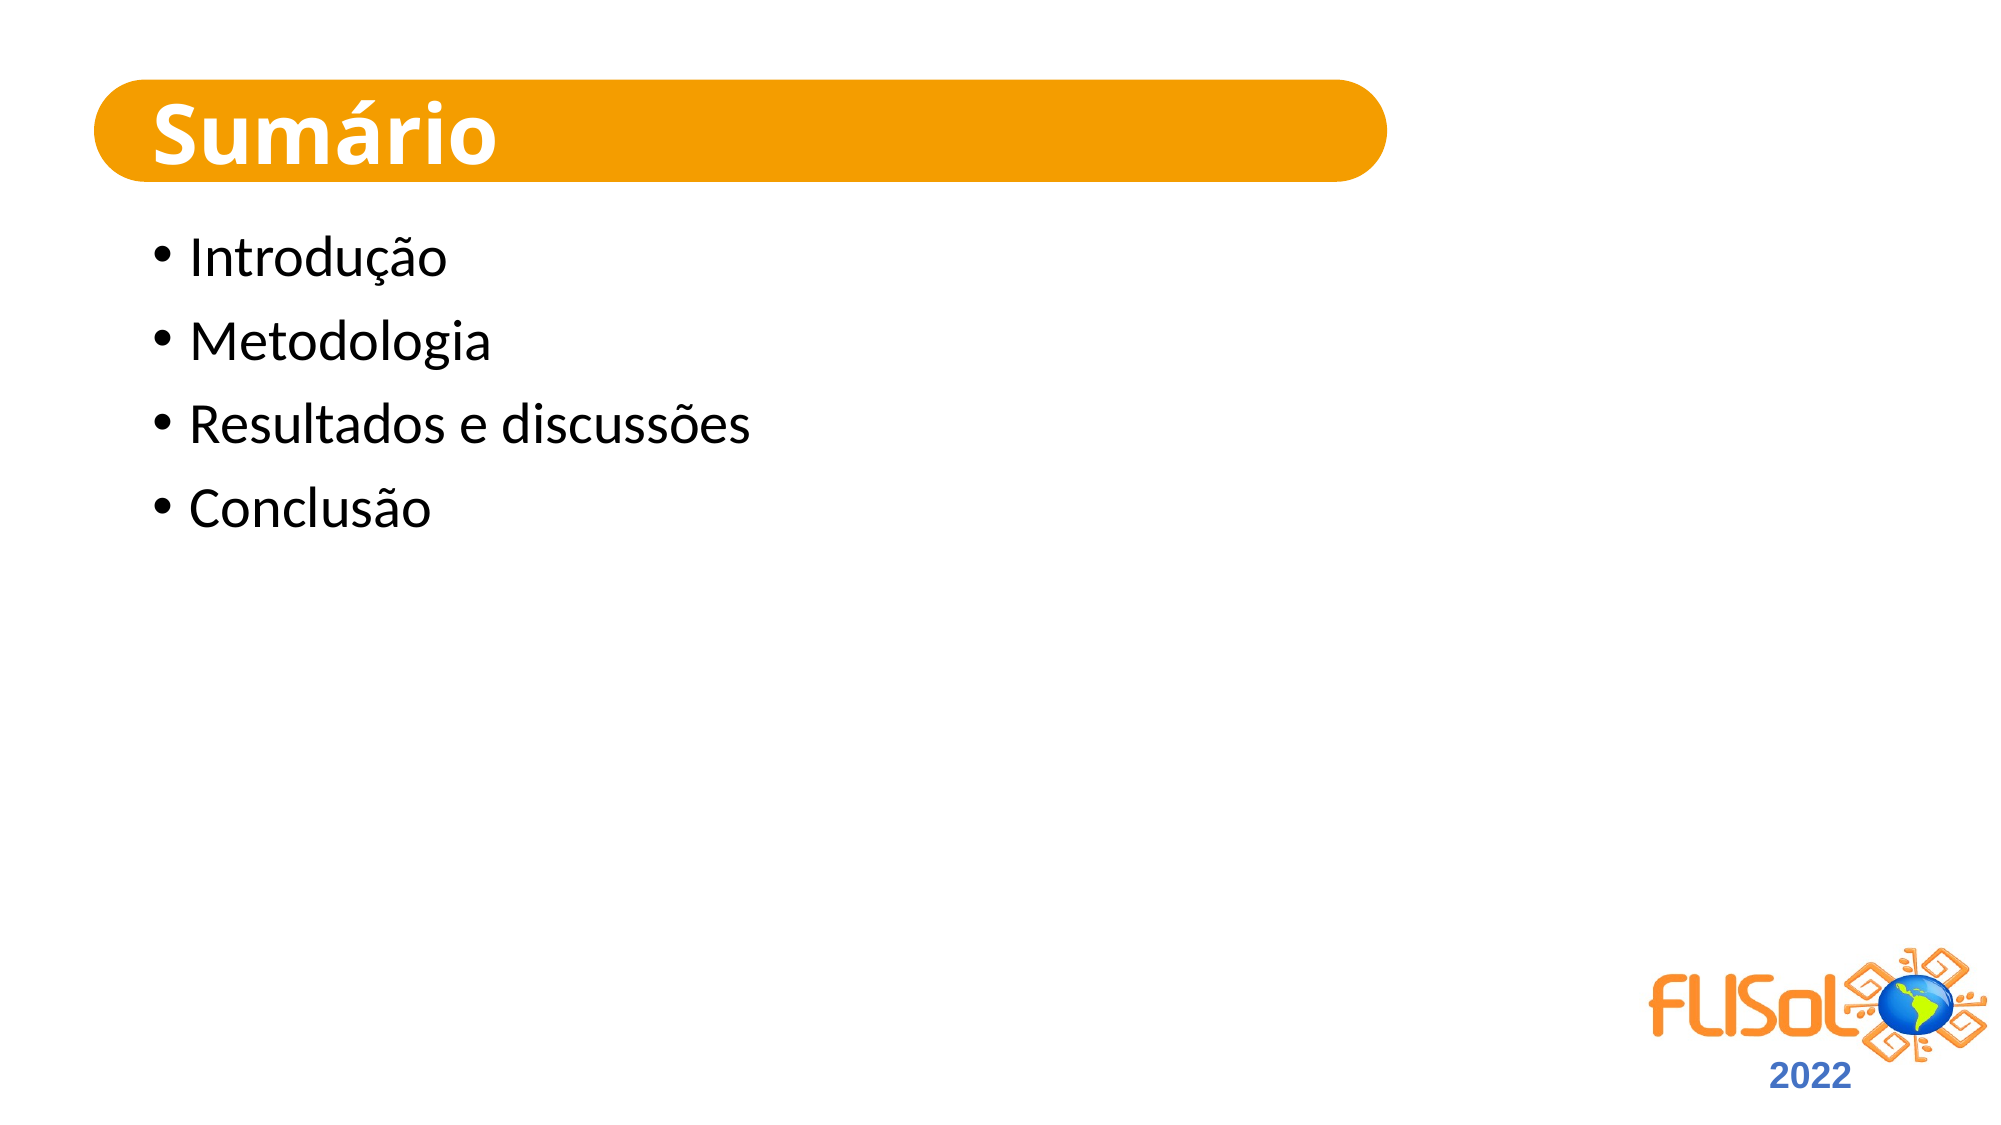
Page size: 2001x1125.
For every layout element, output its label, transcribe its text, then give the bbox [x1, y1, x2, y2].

list Introdução Metodologia Resultados e discussões Conclusão [137, 218, 1863, 1014]
title Sumário [137, 78, 1413, 197]
